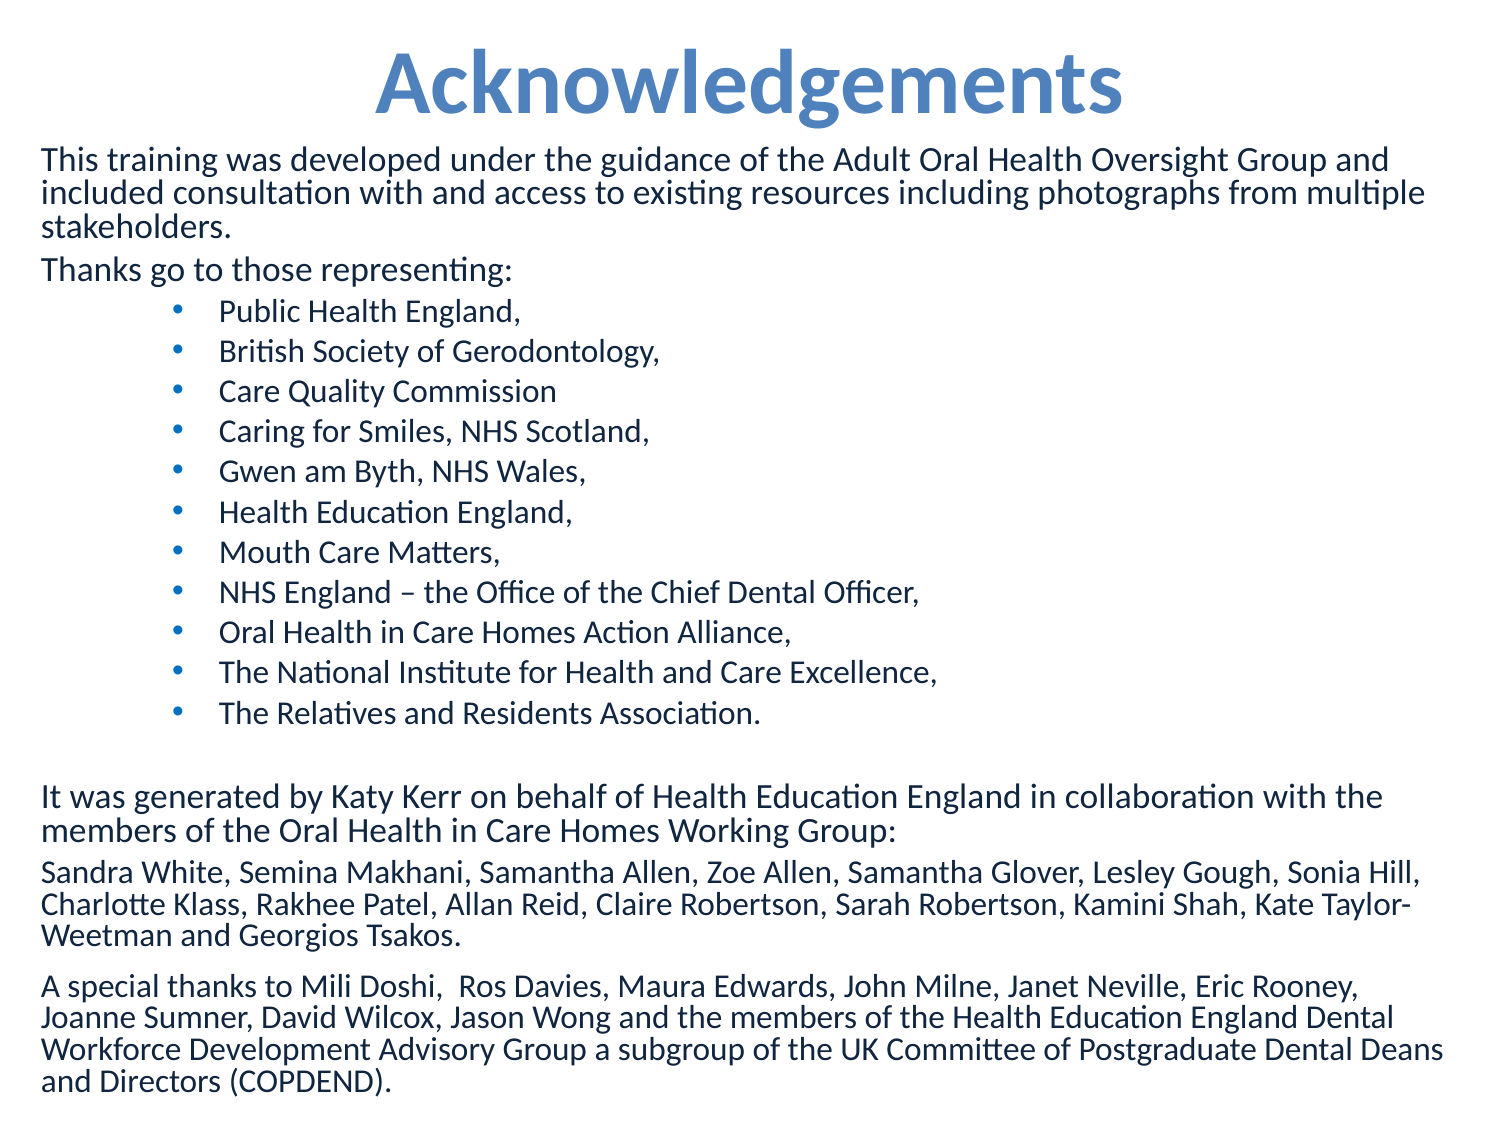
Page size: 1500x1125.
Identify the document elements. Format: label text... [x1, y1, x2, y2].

title Acknowledgements [75, 0, 1426, 136]
list This training was developed under the guidance of the Adult Oral Health Oversight Group and included consultation with and access to existing resources including photographs from multiple stakeholders. Thanks go to those representing: Public Health England, British Society of Gerodontology, Care Quality Commission Caring for Smiles, NHS Scotland, Gwen am Byth, NHS Wales, Health Education England, Mouth Care Matters, NHS England – the Office of the Chief Dental Officer, Oral Health in Care Homes Action Alliance, The National Institute for Health and Care Excellence, The Relatives and Residents Association. It was generated by Katy Kerr on behalf of Health Education England in collaboration with the members of the Oral Health in Care Homes Working Group: Sandra White, Semina Makhani, Samantha Allen, Zoe Allen, Samantha Glover, Lesley Gough, Sonia Hill, Charlotte Klass, Rakhee Patel, Allan Reid, Claire Robertson, Sarah Robertson, Kamini Shah, Kate Taylor-Weetman and Georgios Tsakos. A special thanks to Mili Doshi, Ros Davies, Maura Edwards, John Milne, Janet Neville, Eric Rooney, Joanne Sumner, David Wilcox, Jason Wong and the members of the Health Education England Dental Workforce Development Advisory Group a subgroup of the UK Committee of Postgraduate Dental Deans and Directors (COPDEND). [25, 136, 1475, 1125]
